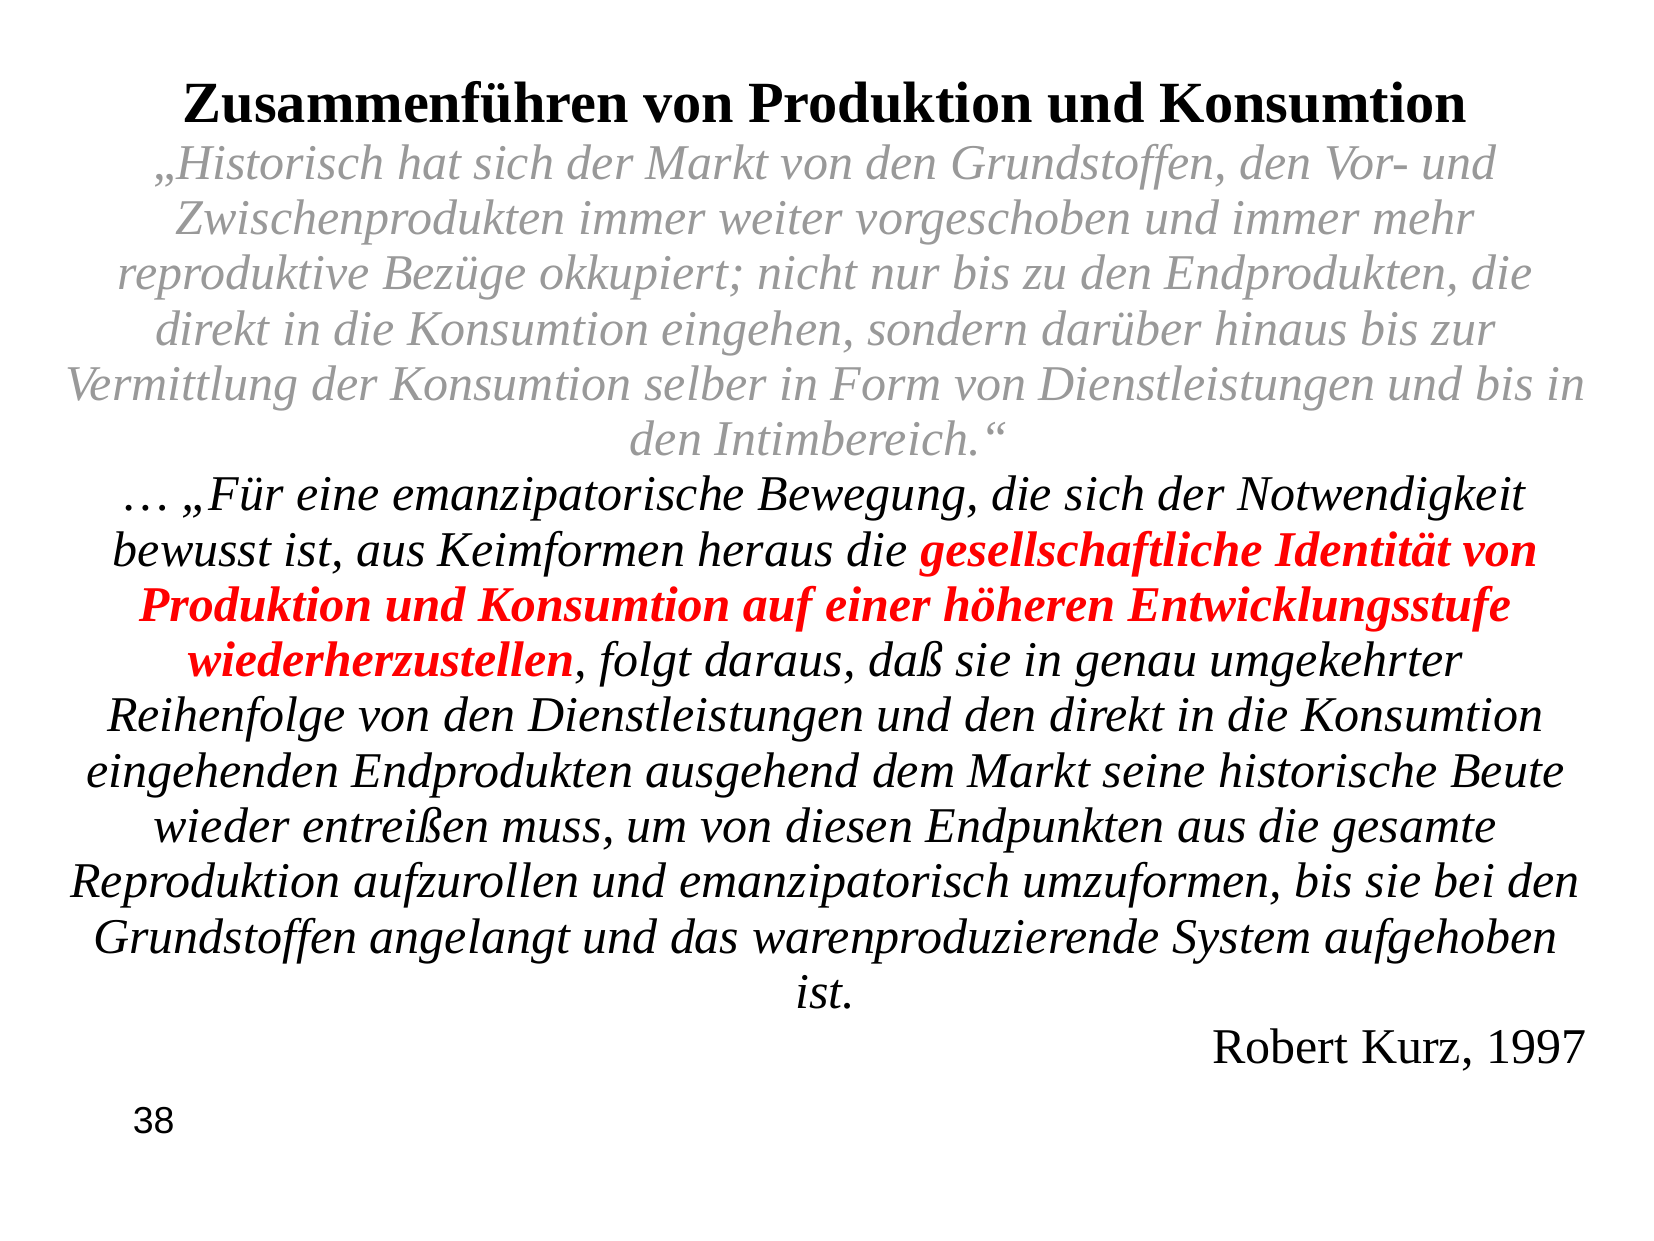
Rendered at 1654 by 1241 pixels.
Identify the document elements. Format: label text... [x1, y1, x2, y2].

text_box <Nummer> [118, 1092, 336, 1150]
text_box Zusammenführen von Produktion und Konsumtion „Historisch hat sich der Markt von den Grundstoffen, den Vor- und Zwischenprodukten immer weiter vorgeschoben und immer mehr reproduktive Bezüge okkupiert; nicht nur bis zu den Endprodukten, die direkt in die Konsumtion eingehen, sondern darüber hinaus bis zur Vermittlung der Konsumtion selber in Form von Dienstleistungen und bis in den Intimbereich.“ … „Für eine emanzipatorische Bewegung, die sich der Notwendigkeit bewusst ist, aus Keimformen heraus die gesellschaftliche Identität von Produktion und Konsumtion auf einer höheren Entwicklungsstufe wiederherzustellen, folgt daraus, daß sie in genau umgekehrter Reihenfolge von den Dienstleistungen und den direkt in die Konsumtion eingehenden Endprodukten ausgehend dem Markt seine historische Beute wieder entreißen muss, um von diesen Endpunkten aus die gesamte Reproduktion aufzurollen und emanzipatorisch umzuformen, bis sie bei den Grundstoffen angelangt und das warenproduzierende System aufgehoben ist. Robert Kurz, 1997 [50, 62, 1604, 1082]
